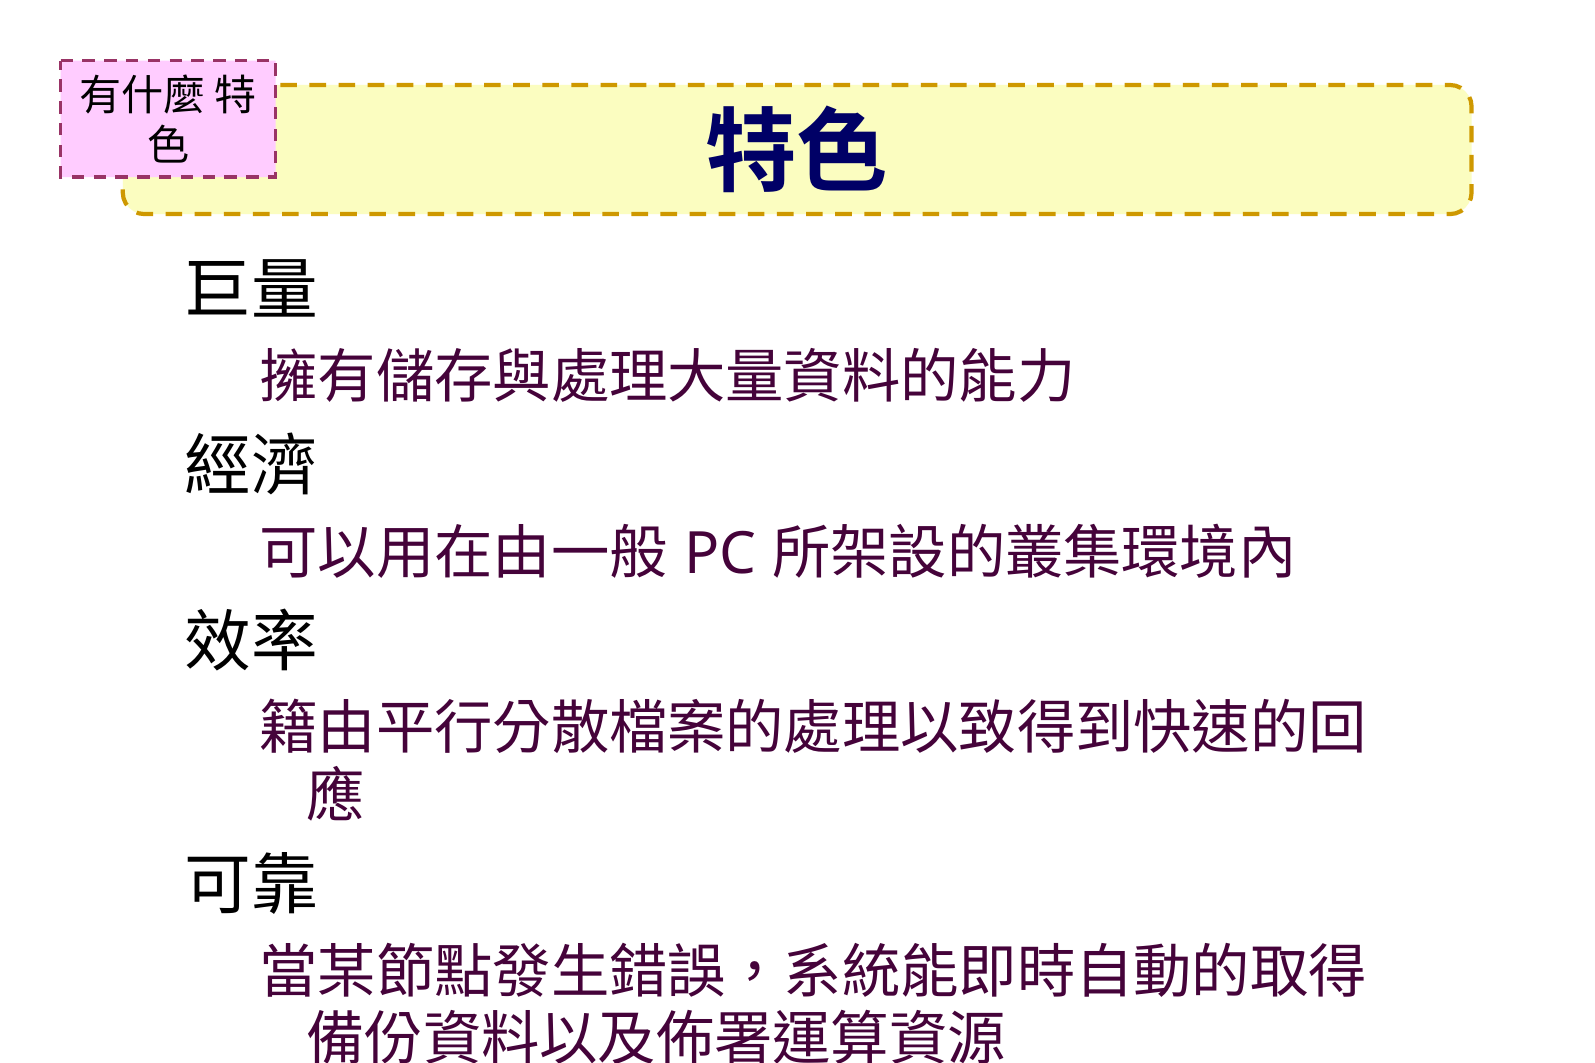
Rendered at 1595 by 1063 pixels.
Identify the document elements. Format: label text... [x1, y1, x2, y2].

list 巨量 擁有儲存與處理大量資料的能力 經濟 可以用在由一般PC所架設的叢集環境內 效率 籍由平行分散檔案的處理以致得到快速的回應 可靠 當某節點發生錯誤，系統能即時自動的取得備份資料以及佈署運算資源 [169, 243, 1425, 959]
title 特色 [169, 82, 1425, 208]
text_box 有什麼 特色 [60, 60, 276, 178]
